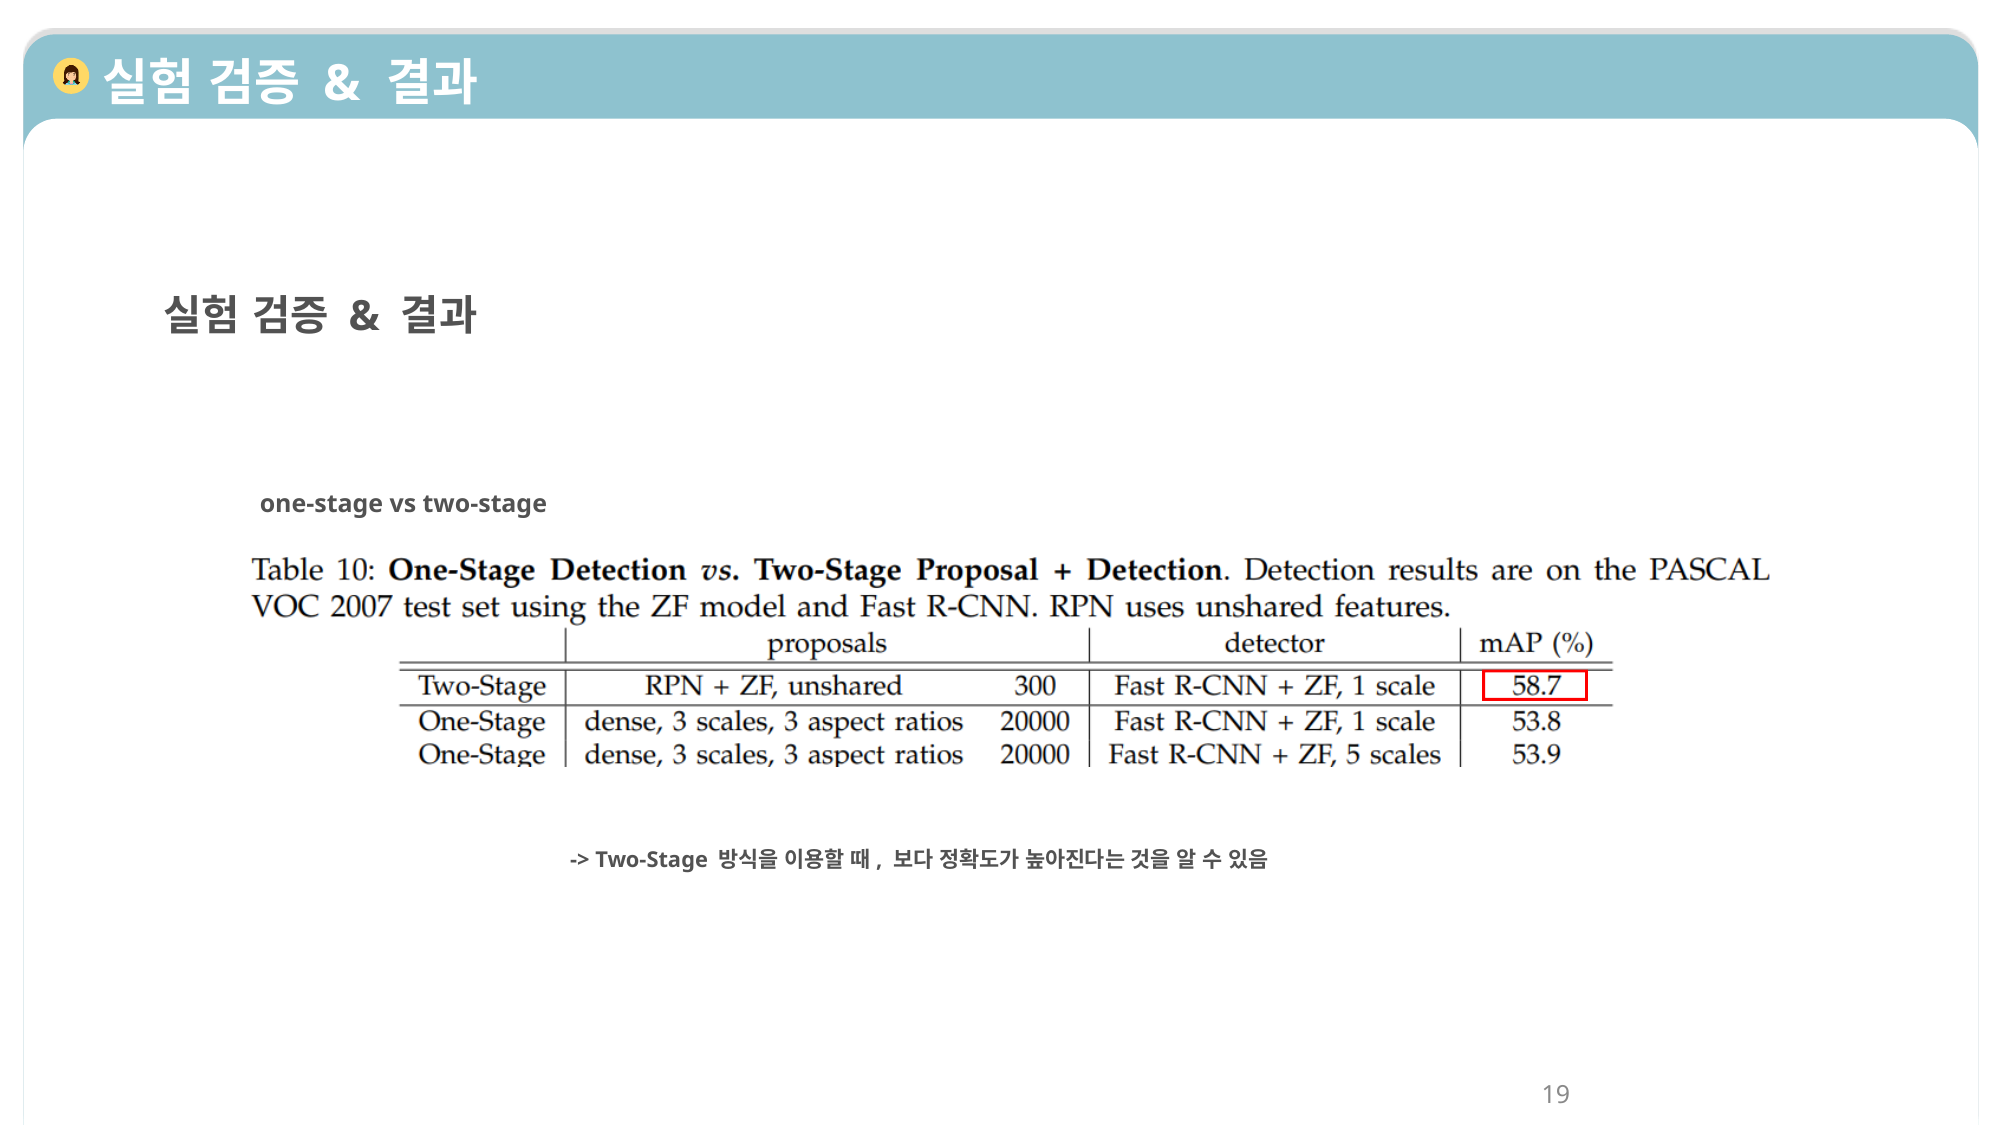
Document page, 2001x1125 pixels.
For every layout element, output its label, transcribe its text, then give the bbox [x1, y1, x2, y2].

text_box [23, 34, 1979, 1125]
text_box 실험 검증 & 결과 [87, 42, 1090, 119]
text_box -> Two-Stage 방식을 이용할 때, 보다 정확도가 높아진다는 것을 알 수 있음 [555, 825, 1445, 877]
picture [244, 543, 1773, 767]
text_box one-stage vs two-stage [244, 480, 792, 526]
text_box 실험 검증 & 결과 [148, 231, 1864, 406]
picture [61, 65, 81, 85]
